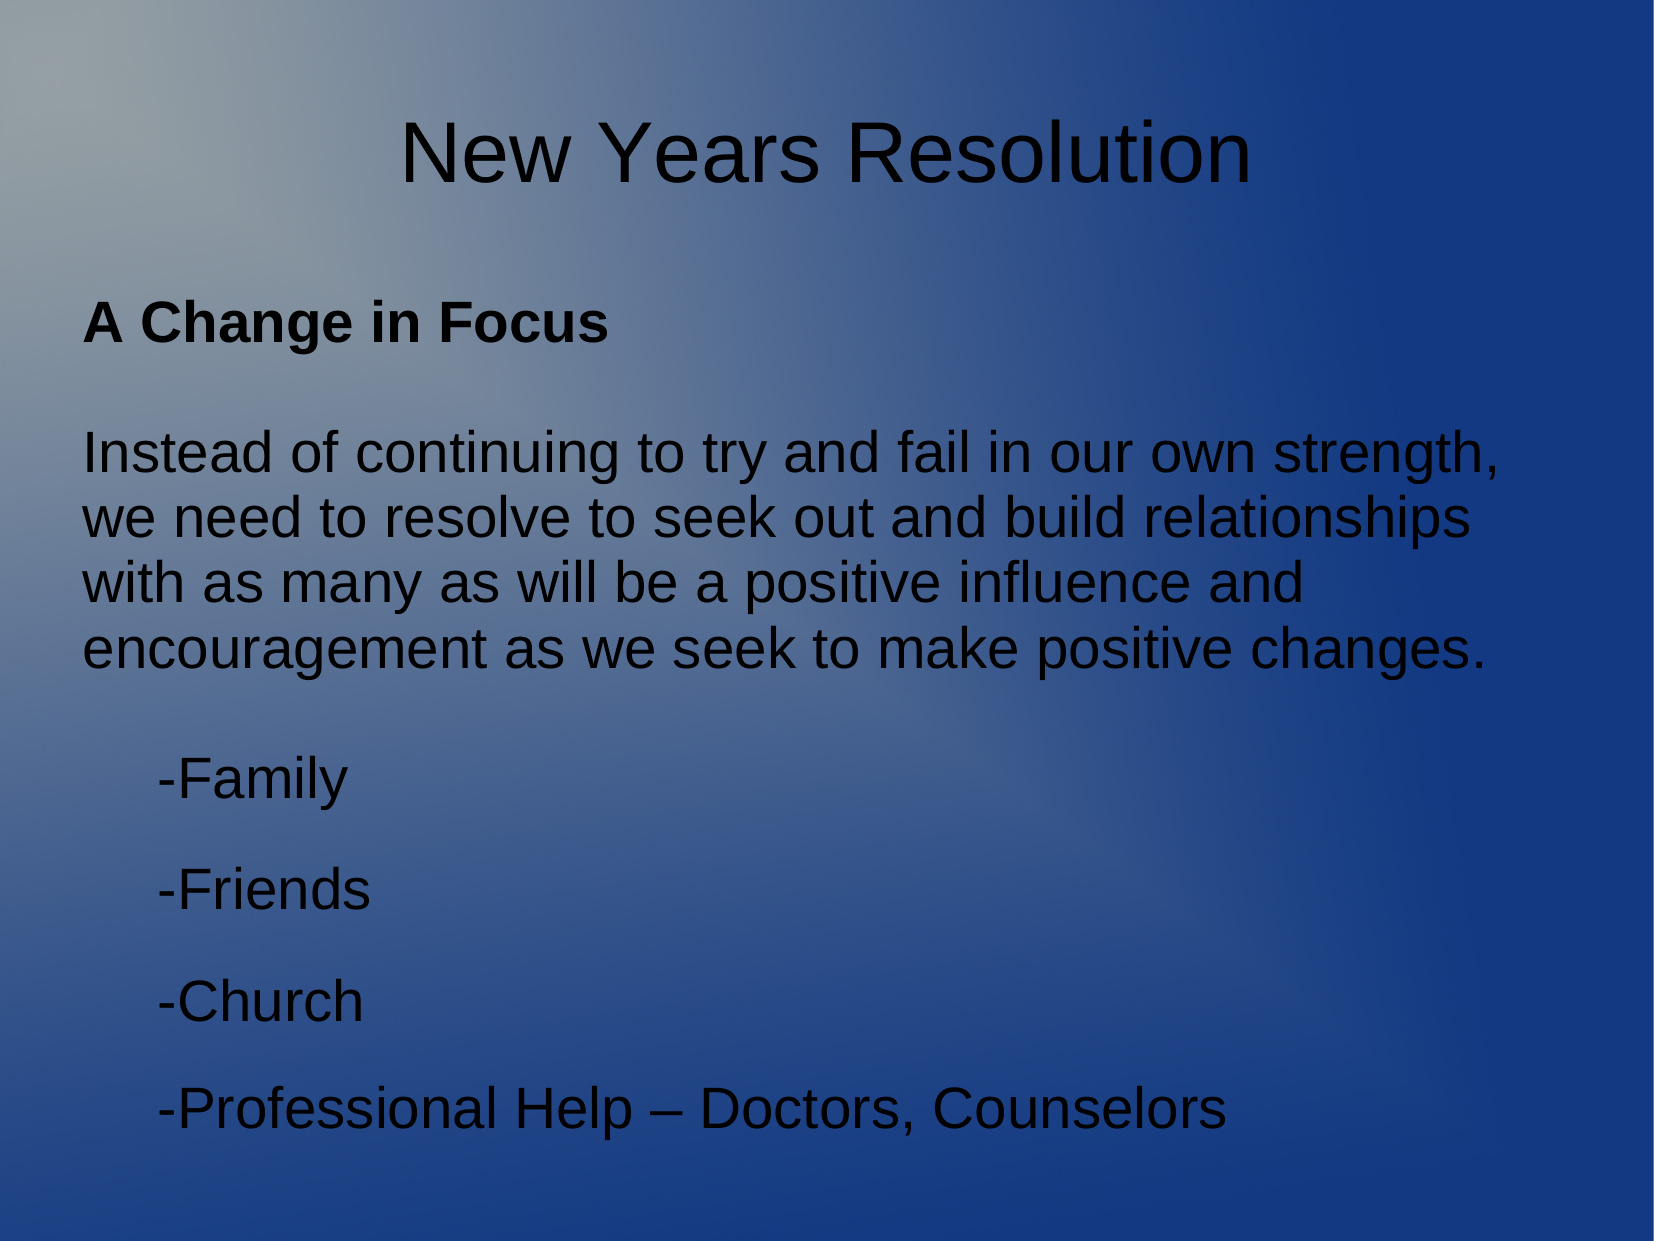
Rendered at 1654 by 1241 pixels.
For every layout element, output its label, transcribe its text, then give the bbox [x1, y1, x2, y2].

subtitle A Change in Focus Instead of continuing to try and fail in our own strength, we need to resolve to seek out and build relationships with as many as will be a positive influence and encouragement as we seek to make positive changes. -Family -Friends -Church -Professional Help – Doctors, Counselors [82, 290, 1571, 1241]
picture [0, 0, 1654, 1241]
title New Years Resolution [82, 49, 1571, 257]
